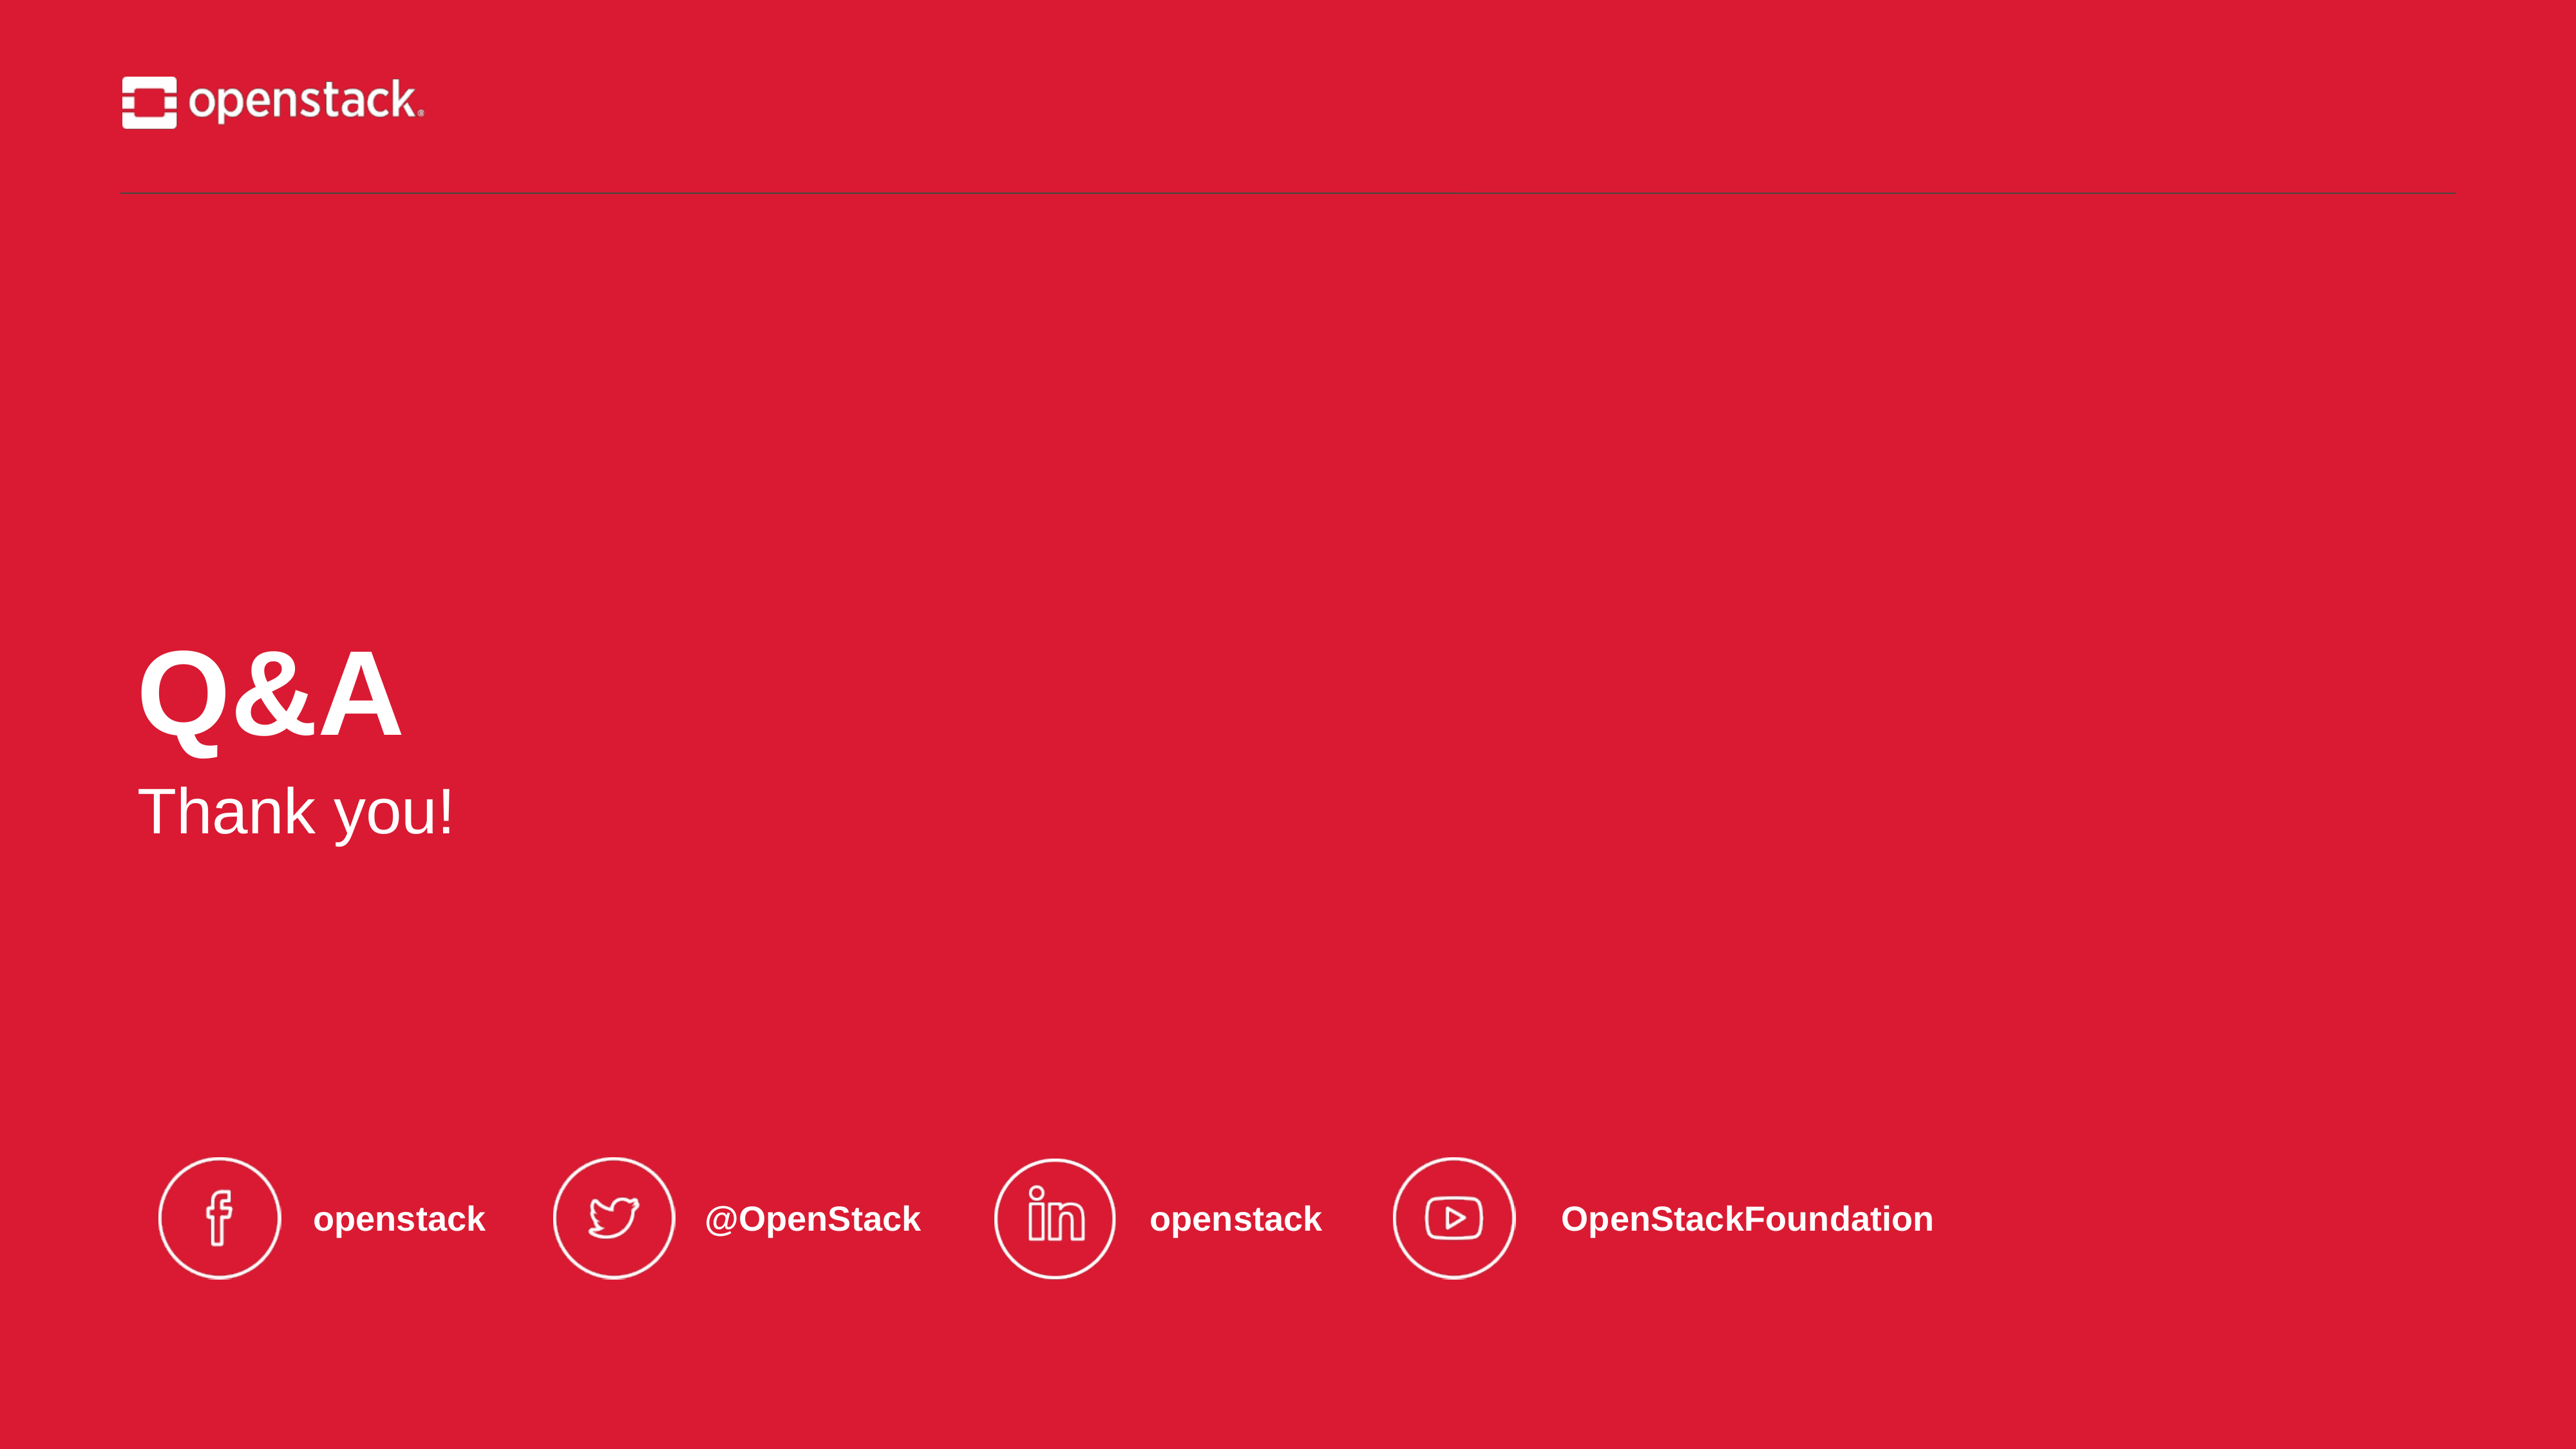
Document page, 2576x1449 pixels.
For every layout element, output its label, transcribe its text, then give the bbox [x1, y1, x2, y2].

text_box Q&A [131, 274, 2332, 765]
text_box openstack [307, 1191, 493, 1244]
picture [994, 1159, 1117, 1281]
picture [122, 77, 426, 131]
picture [158, 1157, 281, 1280]
text_box openstack [1144, 1191, 1329, 1244]
text_box Thank you! [131, 764, 465, 853]
picture [1393, 1157, 1516, 1280]
text_box OpenStackFoundation [1545, 1191, 1951, 1244]
picture [553, 1157, 676, 1280]
